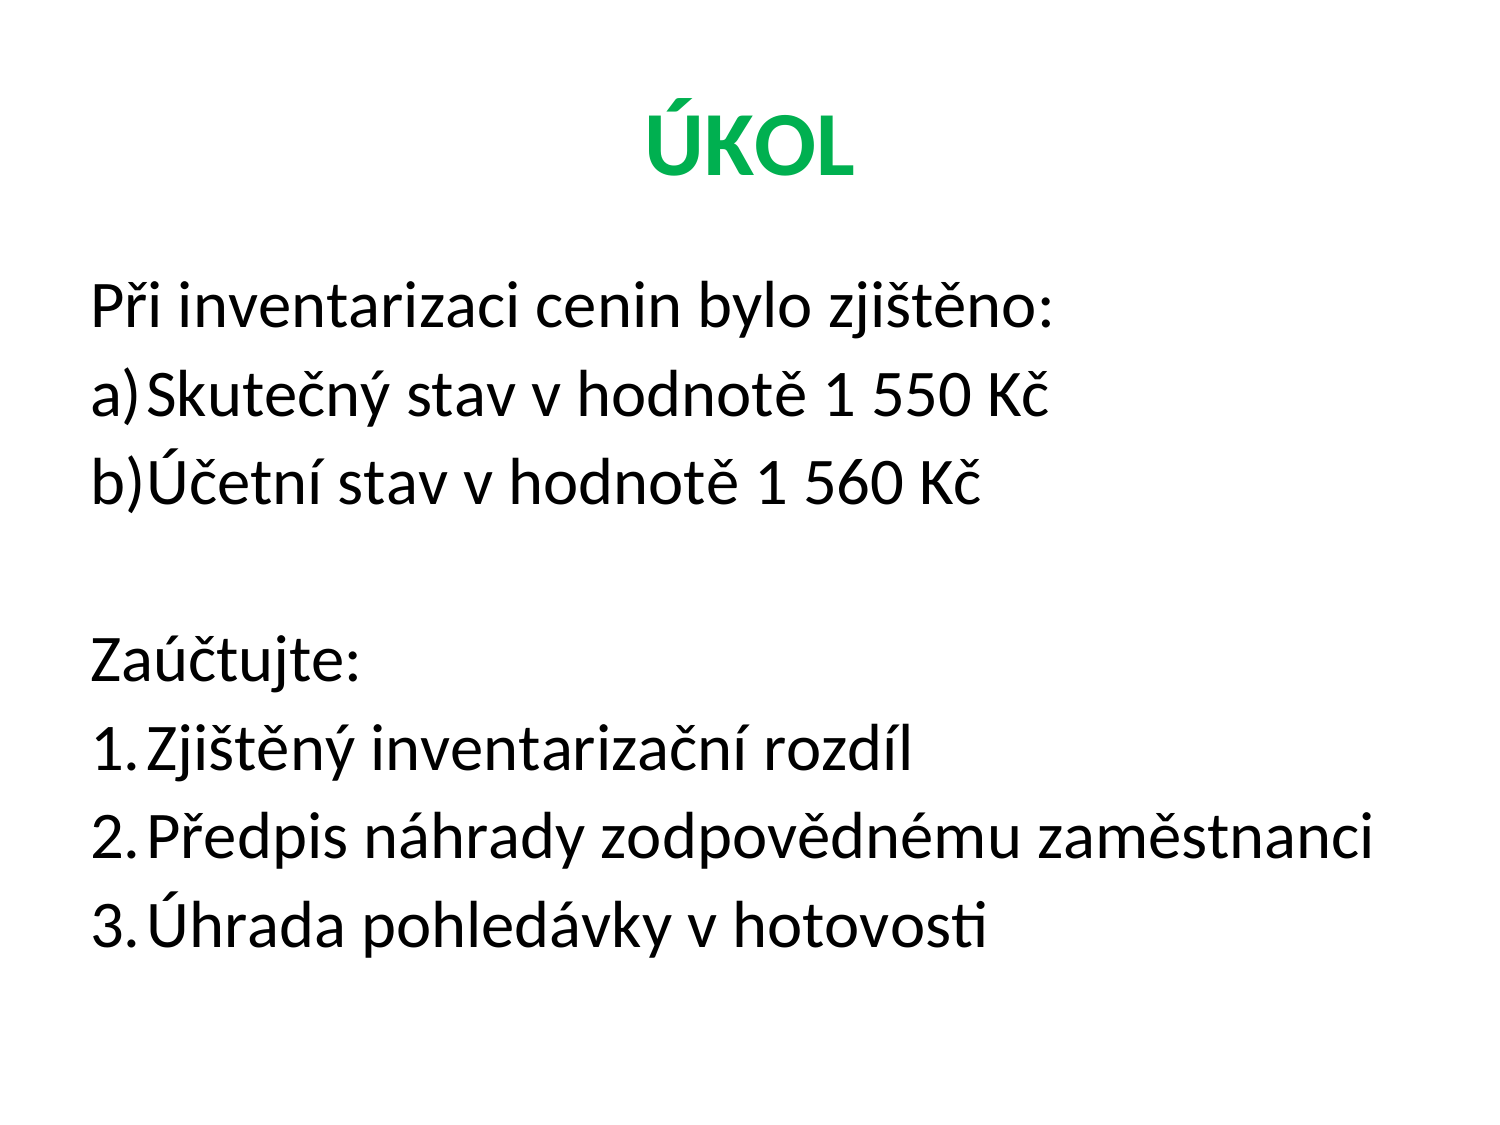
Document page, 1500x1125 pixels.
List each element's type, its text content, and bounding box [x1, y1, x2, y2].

list Při inventarizaci cenin bylo zjištěno: Skutečný stav v hodnotě 1 550 Kč Účetní stav v hodnotě 1 560 Kč Zaúčtujte: Zjištěný inventarizační rozdíl Předpis náhrady zodpovědnému zaměstnanci Úhrada pohledávky v hotovosti [75, 262, 1426, 1006]
title ÚKOL [75, 45, 1426, 233]
